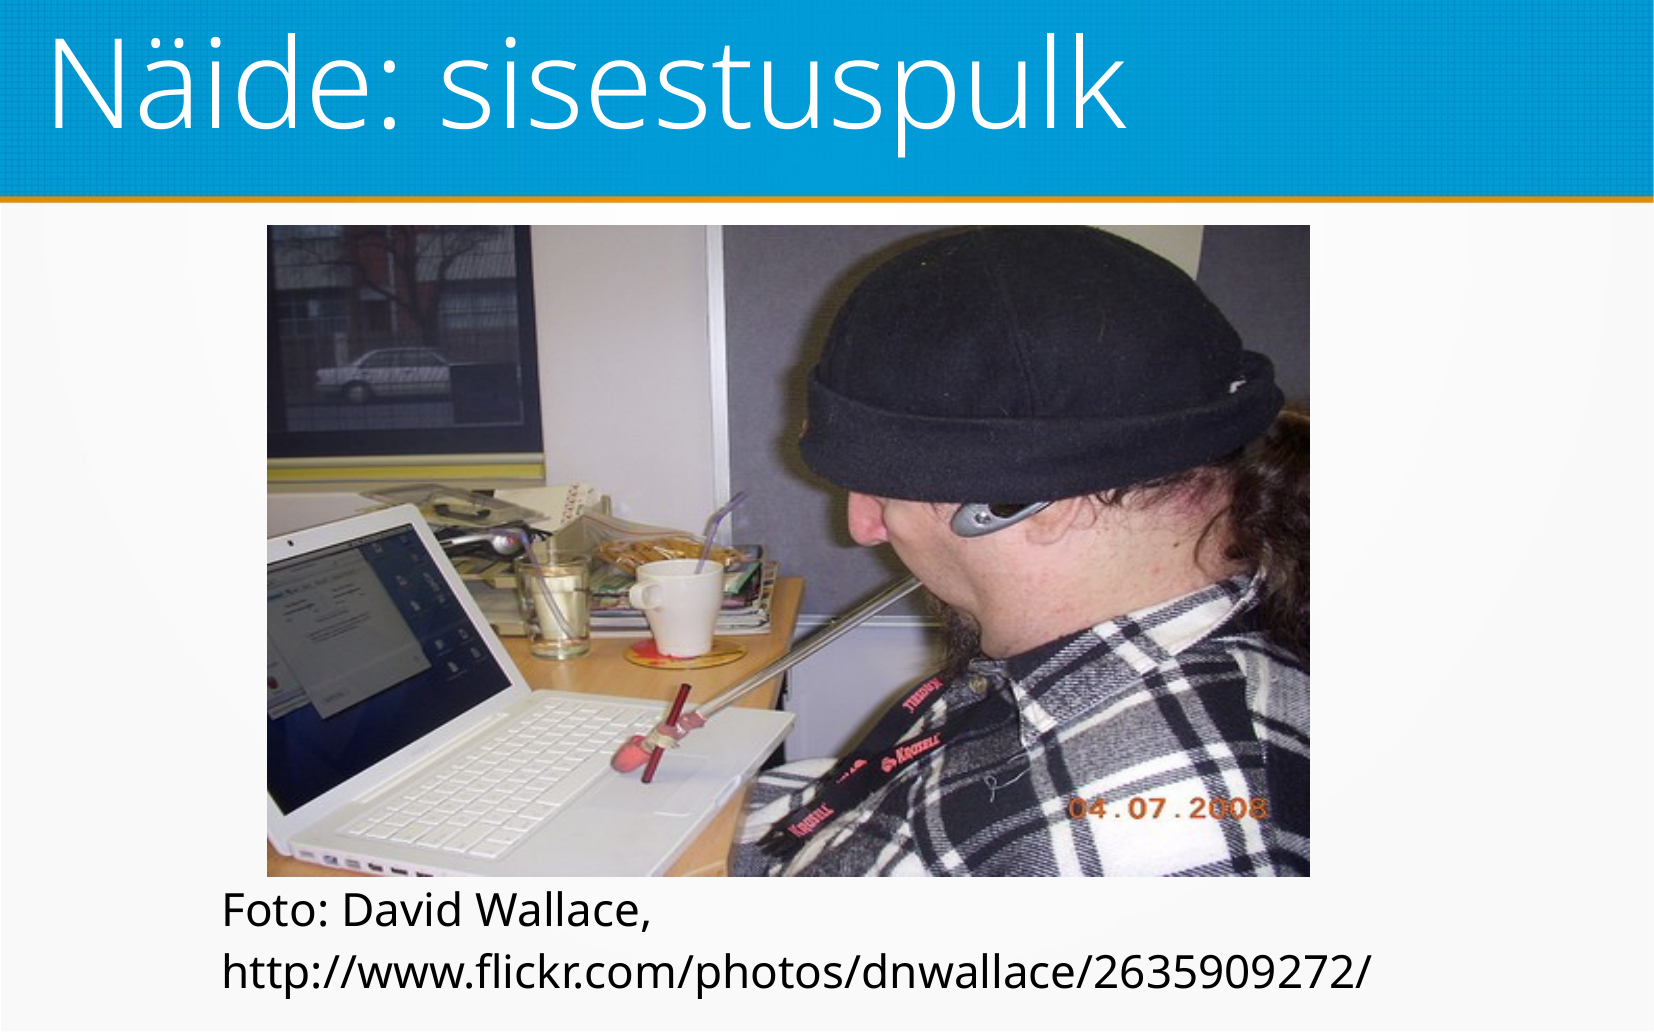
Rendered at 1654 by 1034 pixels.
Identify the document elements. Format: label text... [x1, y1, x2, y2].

picture [0, 195, 1654, 1034]
title Näide: sisestuspulk [43, 0, 1619, 166]
text_box Foto: David Wallace, http://www.flickr.com/photos/dnwallace/2635909272/ [215, 880, 1449, 999]
